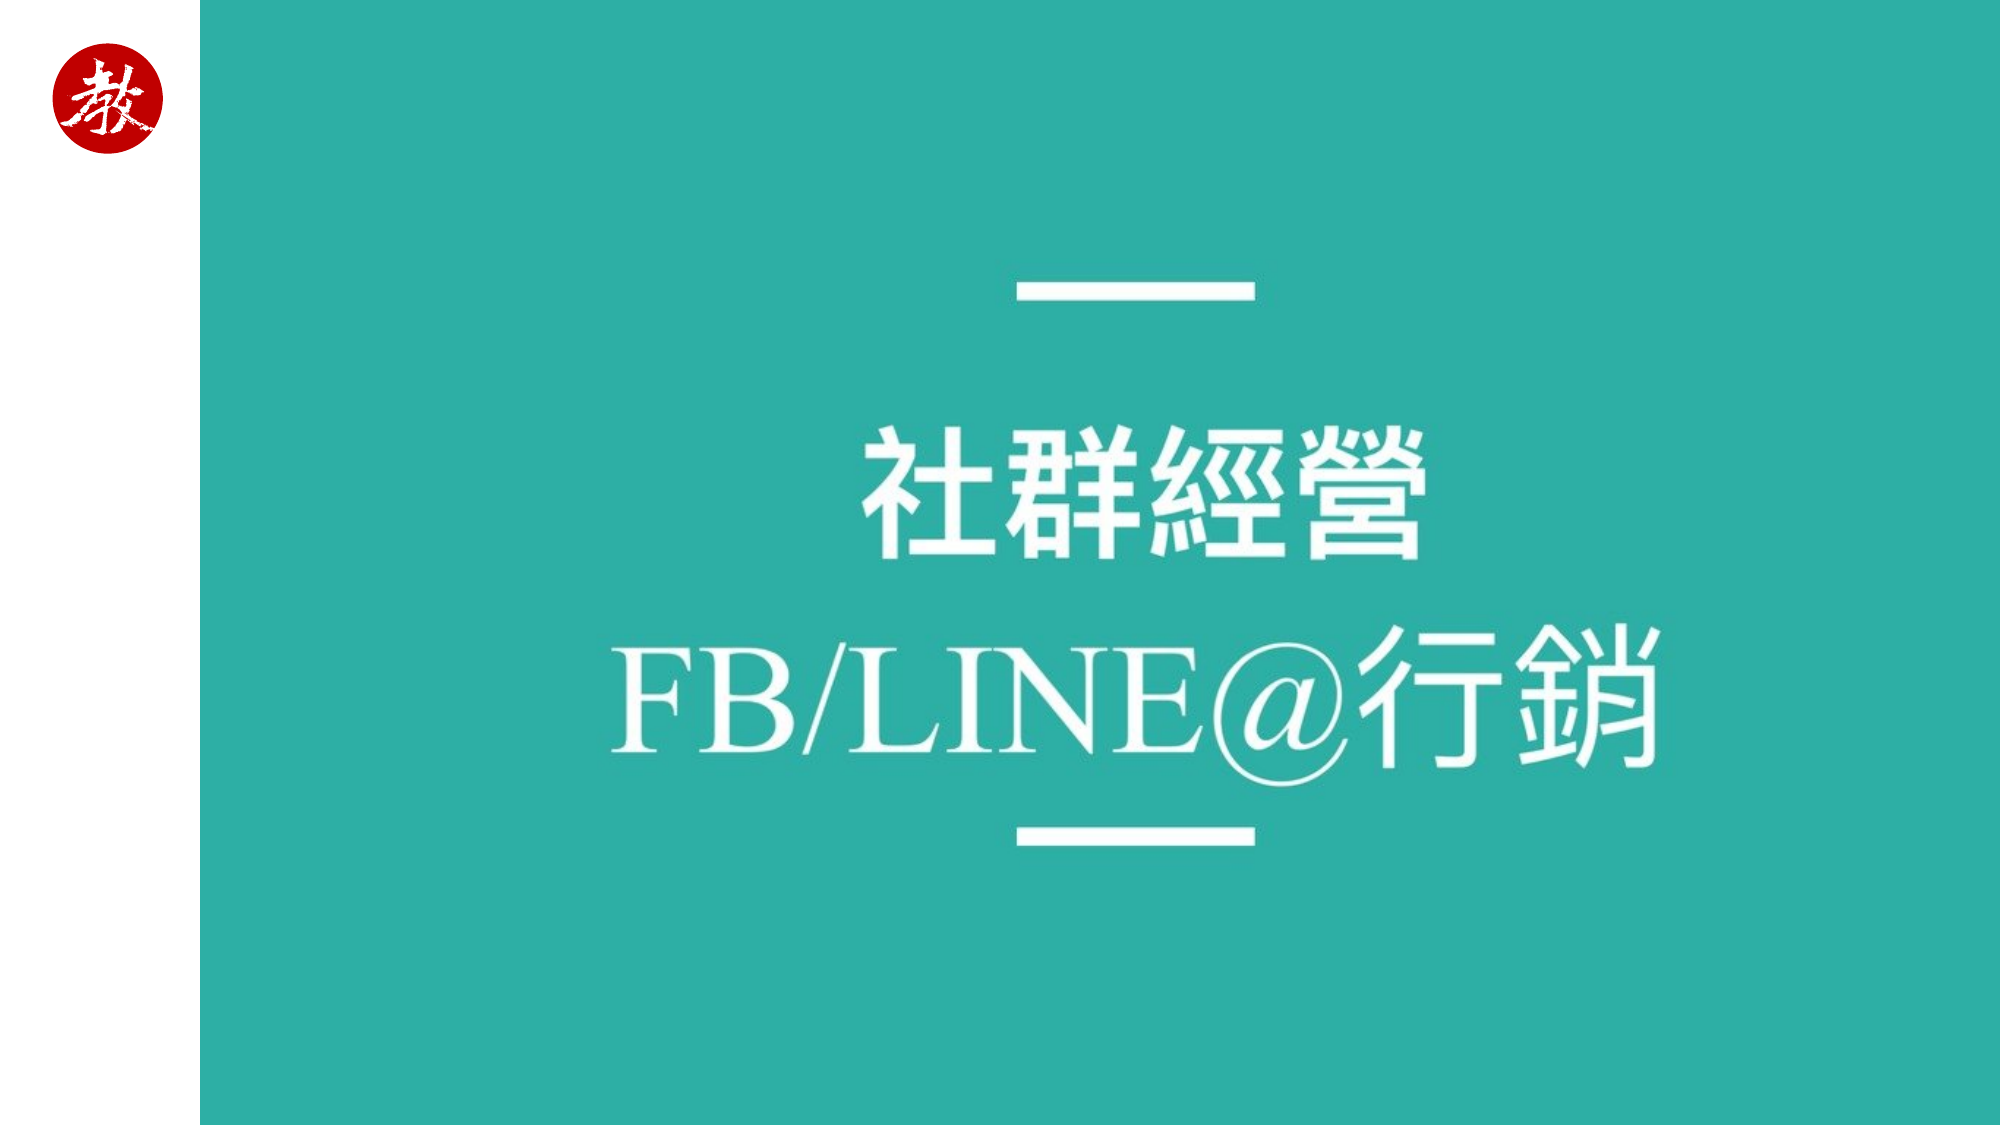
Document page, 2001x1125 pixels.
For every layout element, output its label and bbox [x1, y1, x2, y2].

picture [200, 0, 2000, 1125]
text_box [52, 72, 59, 125]
text_box [156, 71, 163, 126]
picture [59, 58, 156, 136]
text_box [67, 136, 149, 154]
text_box [70, 43, 145, 58]
